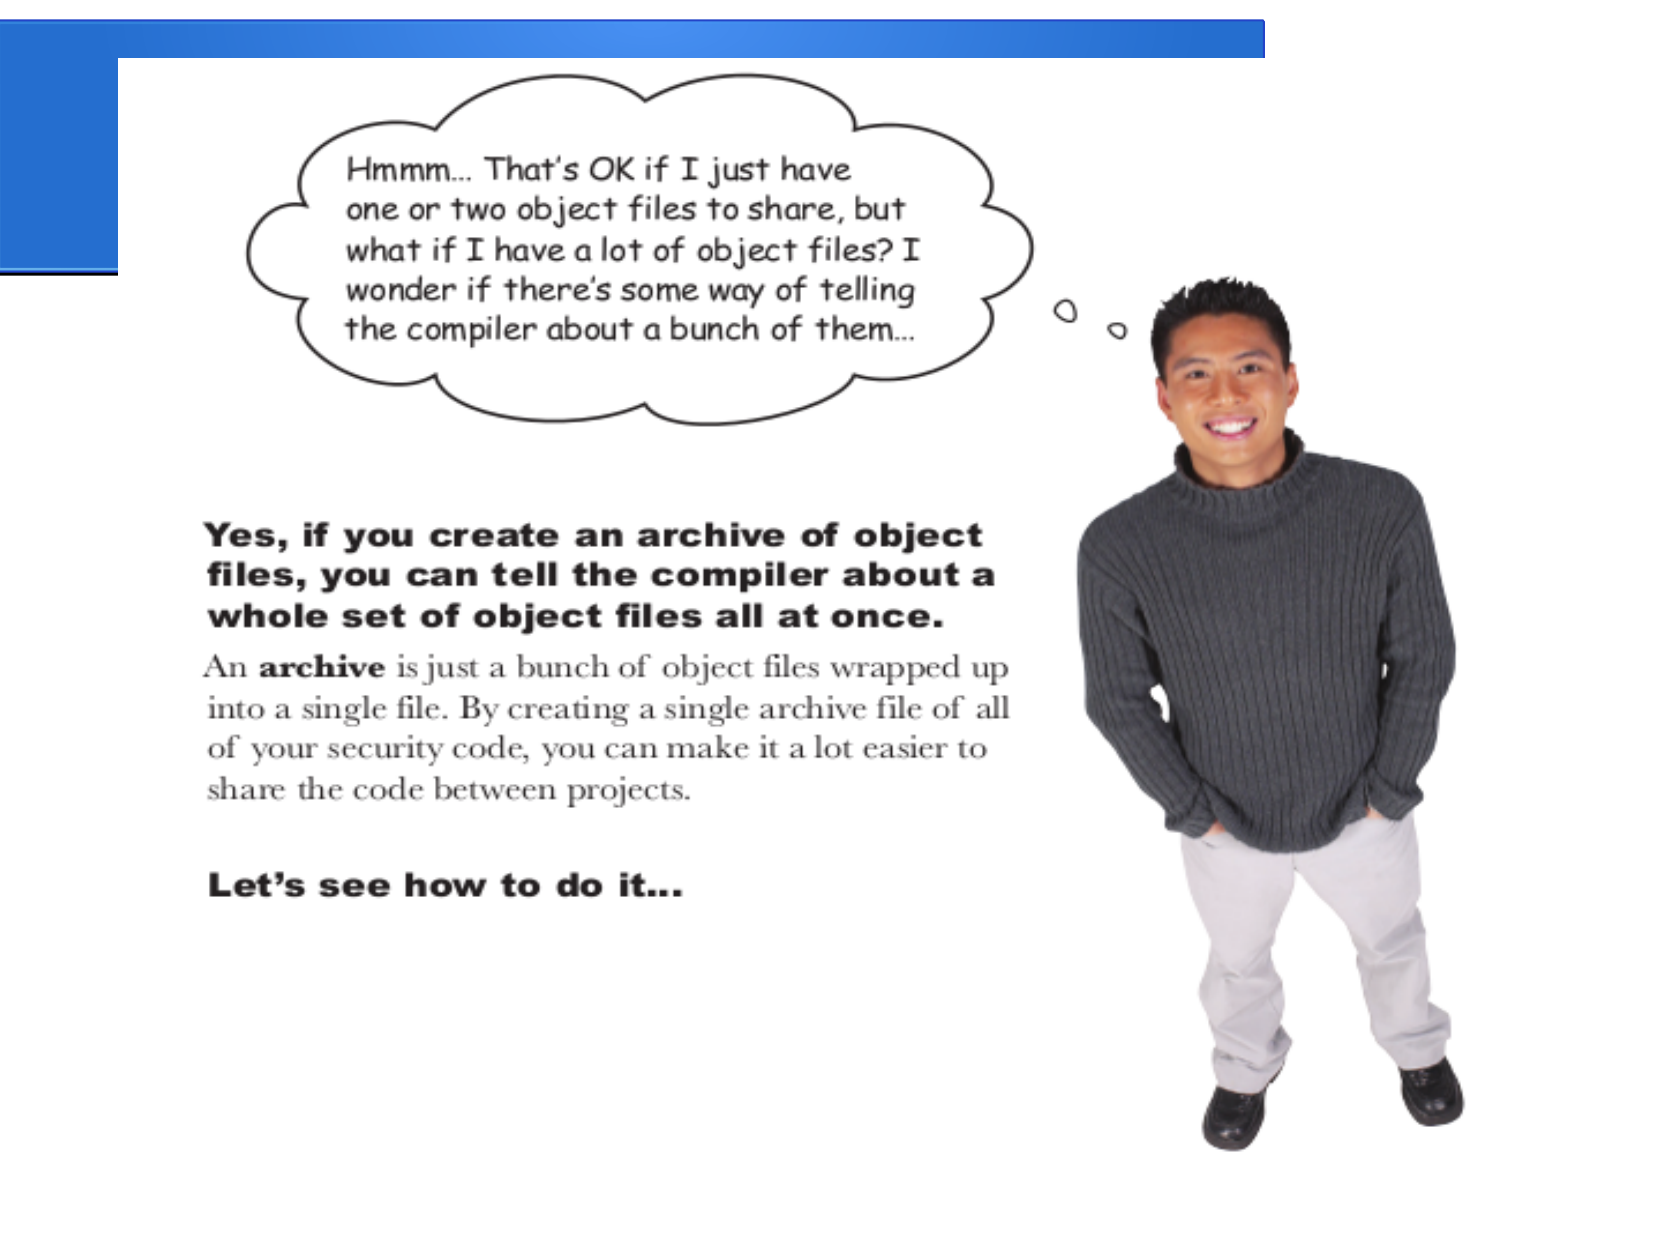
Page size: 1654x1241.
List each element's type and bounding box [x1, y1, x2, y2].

picture [118, 58, 1477, 1158]
